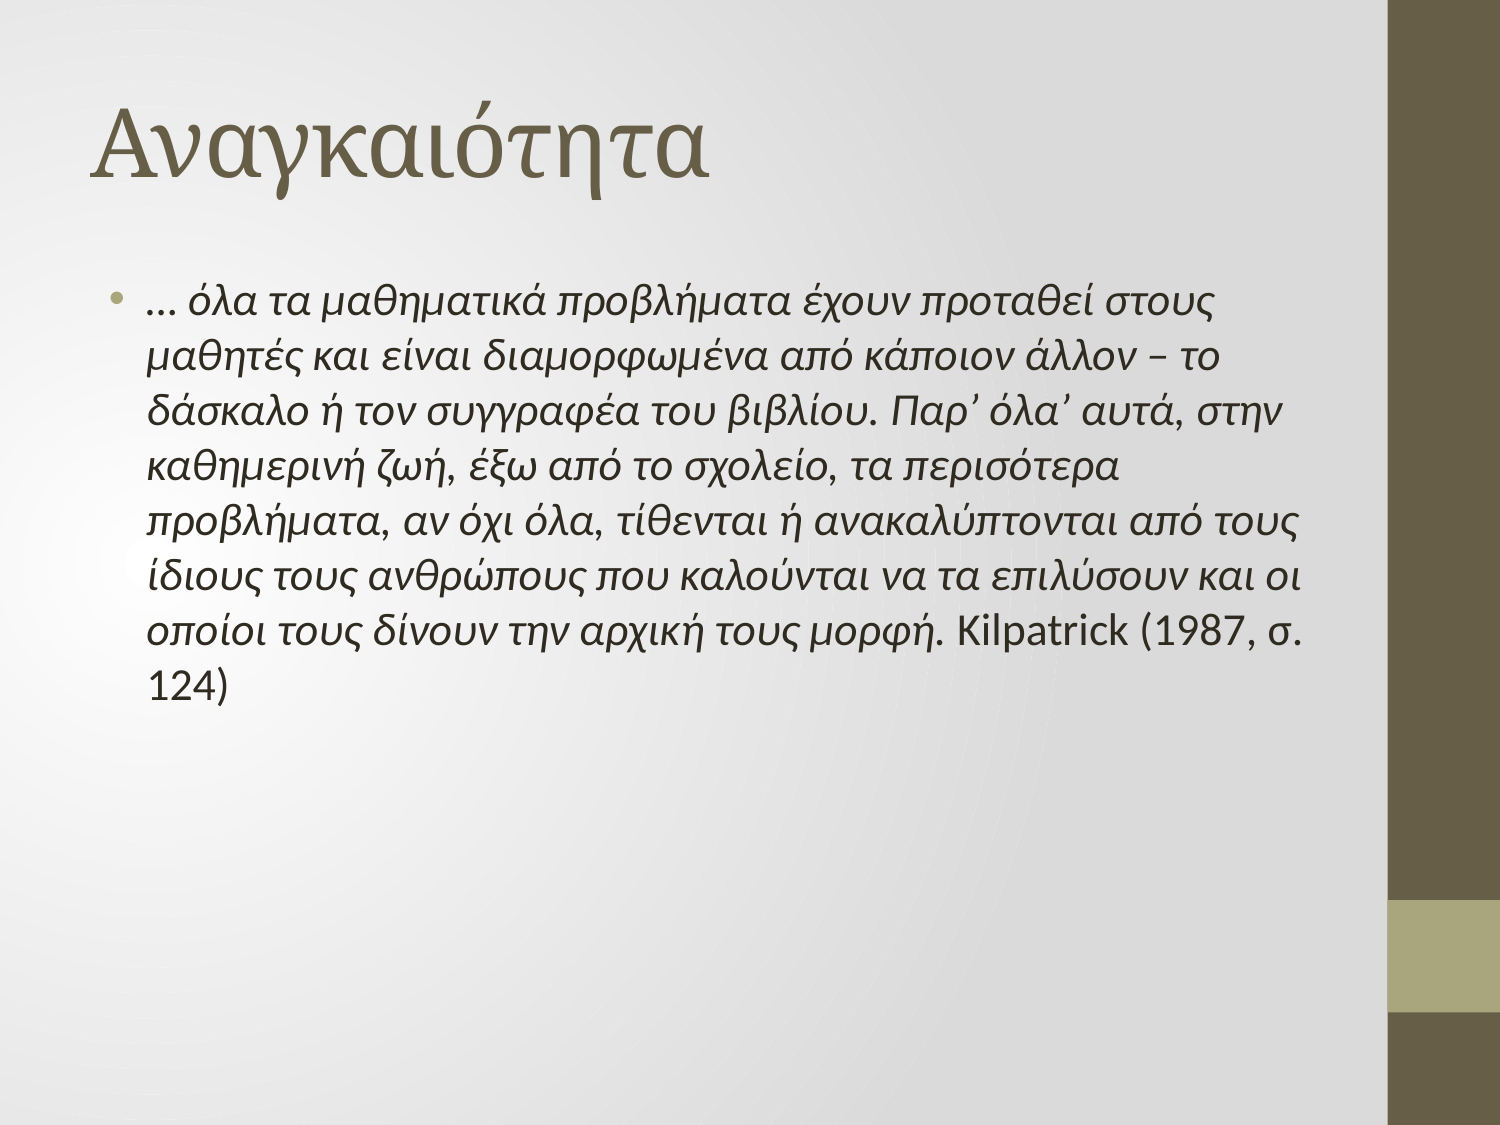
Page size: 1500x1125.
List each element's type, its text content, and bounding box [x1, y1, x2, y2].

list … όλα τα μαθηματικά προβλήματα έχουν προταθεί στους μαθητές και είναι διαμορφωμένα από κάποιον άλλον – το δάσκαλο ή τον συγγραφέα του βιβλίου. Παρ’ όλα’ αυτά, στην καθημερινή ζωή, έξω από το σχολείο, τα περισότερα προβλήματα, αν όχι όλα, τίθενται ή ανακαλύπτονται από τους ίδιους τους ανθρώπους που καλούνται να τα επιλύσουν και οι οποίοι τους δίνουν την αρχική τους μορφή. Kilpatrick (1987, σ. 124) [75, 262, 1325, 1050]
title Αναγκαιότητα [75, 45, 1325, 233]
